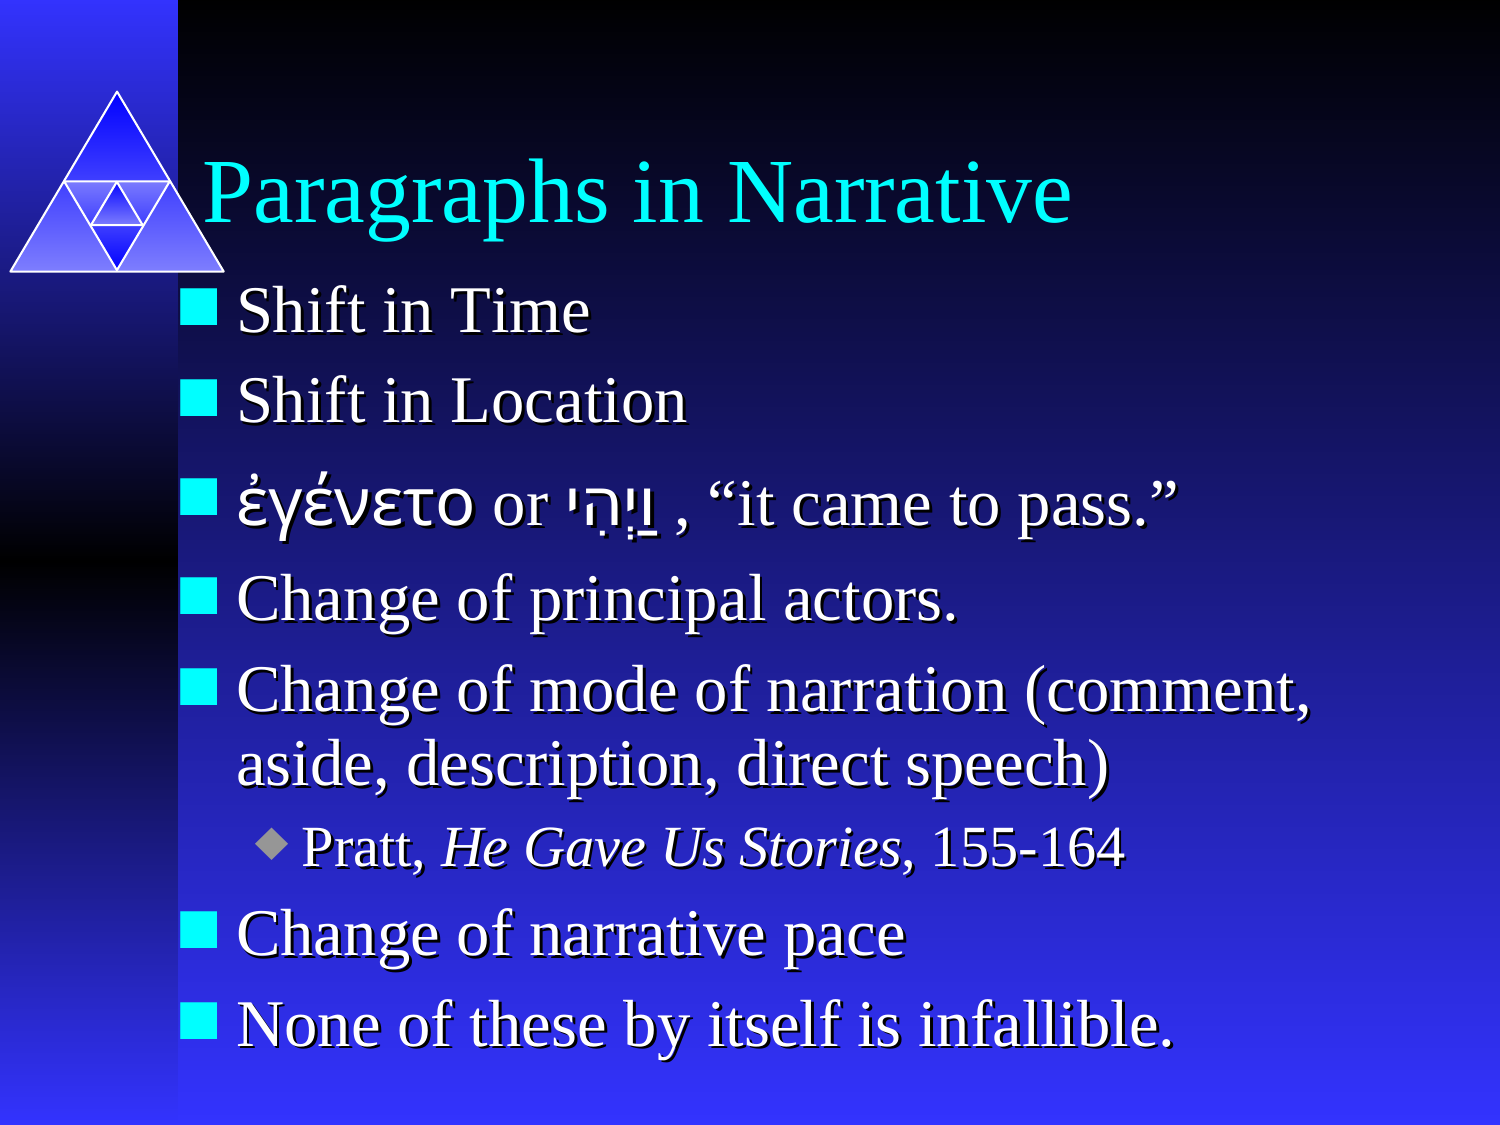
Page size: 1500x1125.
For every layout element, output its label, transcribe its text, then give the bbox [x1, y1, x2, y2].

list Shift in Time Shift in Location ἐγένετο or וַיְהִי , “it came to pass.” Change of principal actors. Change of mode of narration (comment, aside, description, direct speech) Pratt, He Gave Us Stories, 155-164 Change of narrative pace None of these by itself is infallible. [165, 270, 1441, 1077]
title Paragraphs in Narrative [187, 99, 1463, 288]
